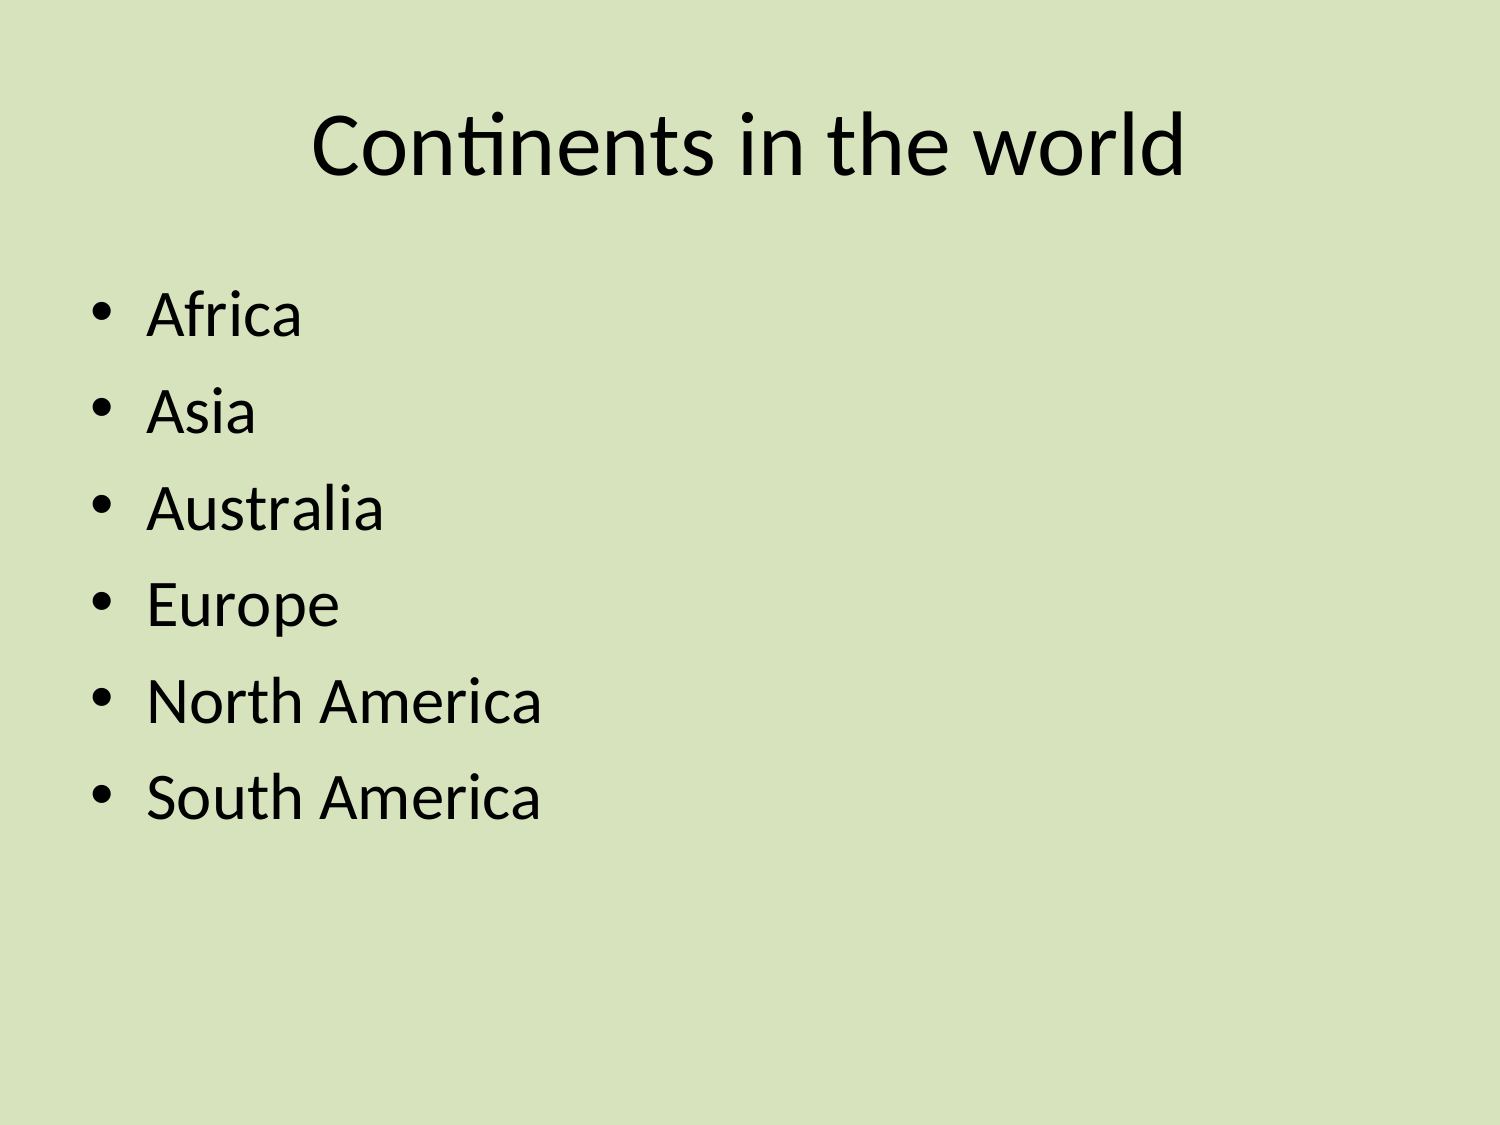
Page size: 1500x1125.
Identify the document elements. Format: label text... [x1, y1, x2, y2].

list Africa Asia Australia Europe North America South America [75, 262, 1426, 1006]
title Continents in the world [75, 45, 1426, 233]
